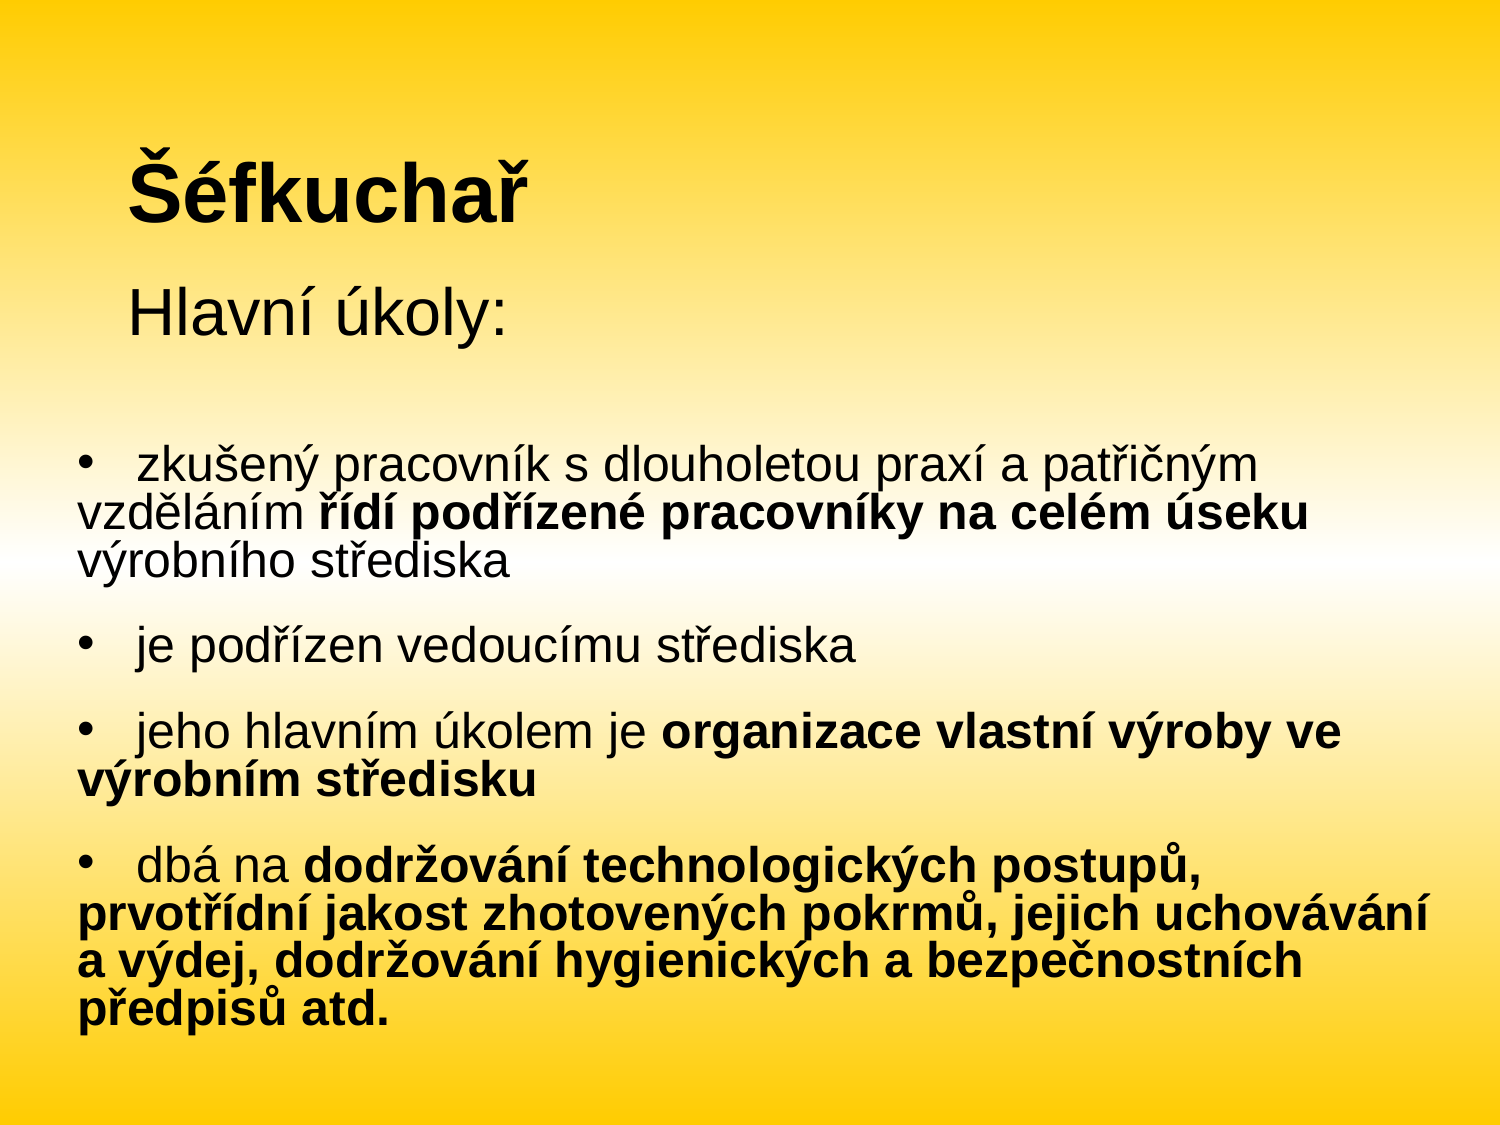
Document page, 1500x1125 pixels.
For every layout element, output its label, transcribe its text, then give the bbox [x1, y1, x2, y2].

title Šéfkuchař Hlavní úkoly: [112, 109, 1388, 375]
subtitle zkušený pracovník s dlouholetou praxí a patřičným vzděláním řídí podřízené pracovníky na celém úseku výrobního střediska je podřízen vedoucímu střediska jeho hlavním úkolem je organizace vlastní výroby ve výrobním středisku dbá na dodržování technologických postupů, prvotřídní jakost zhotovených pokrmů, jejich uchovávání a výdej, dodržování hygienických a bezpečnostních předpisů atd. [62, 375, 1450, 1051]
